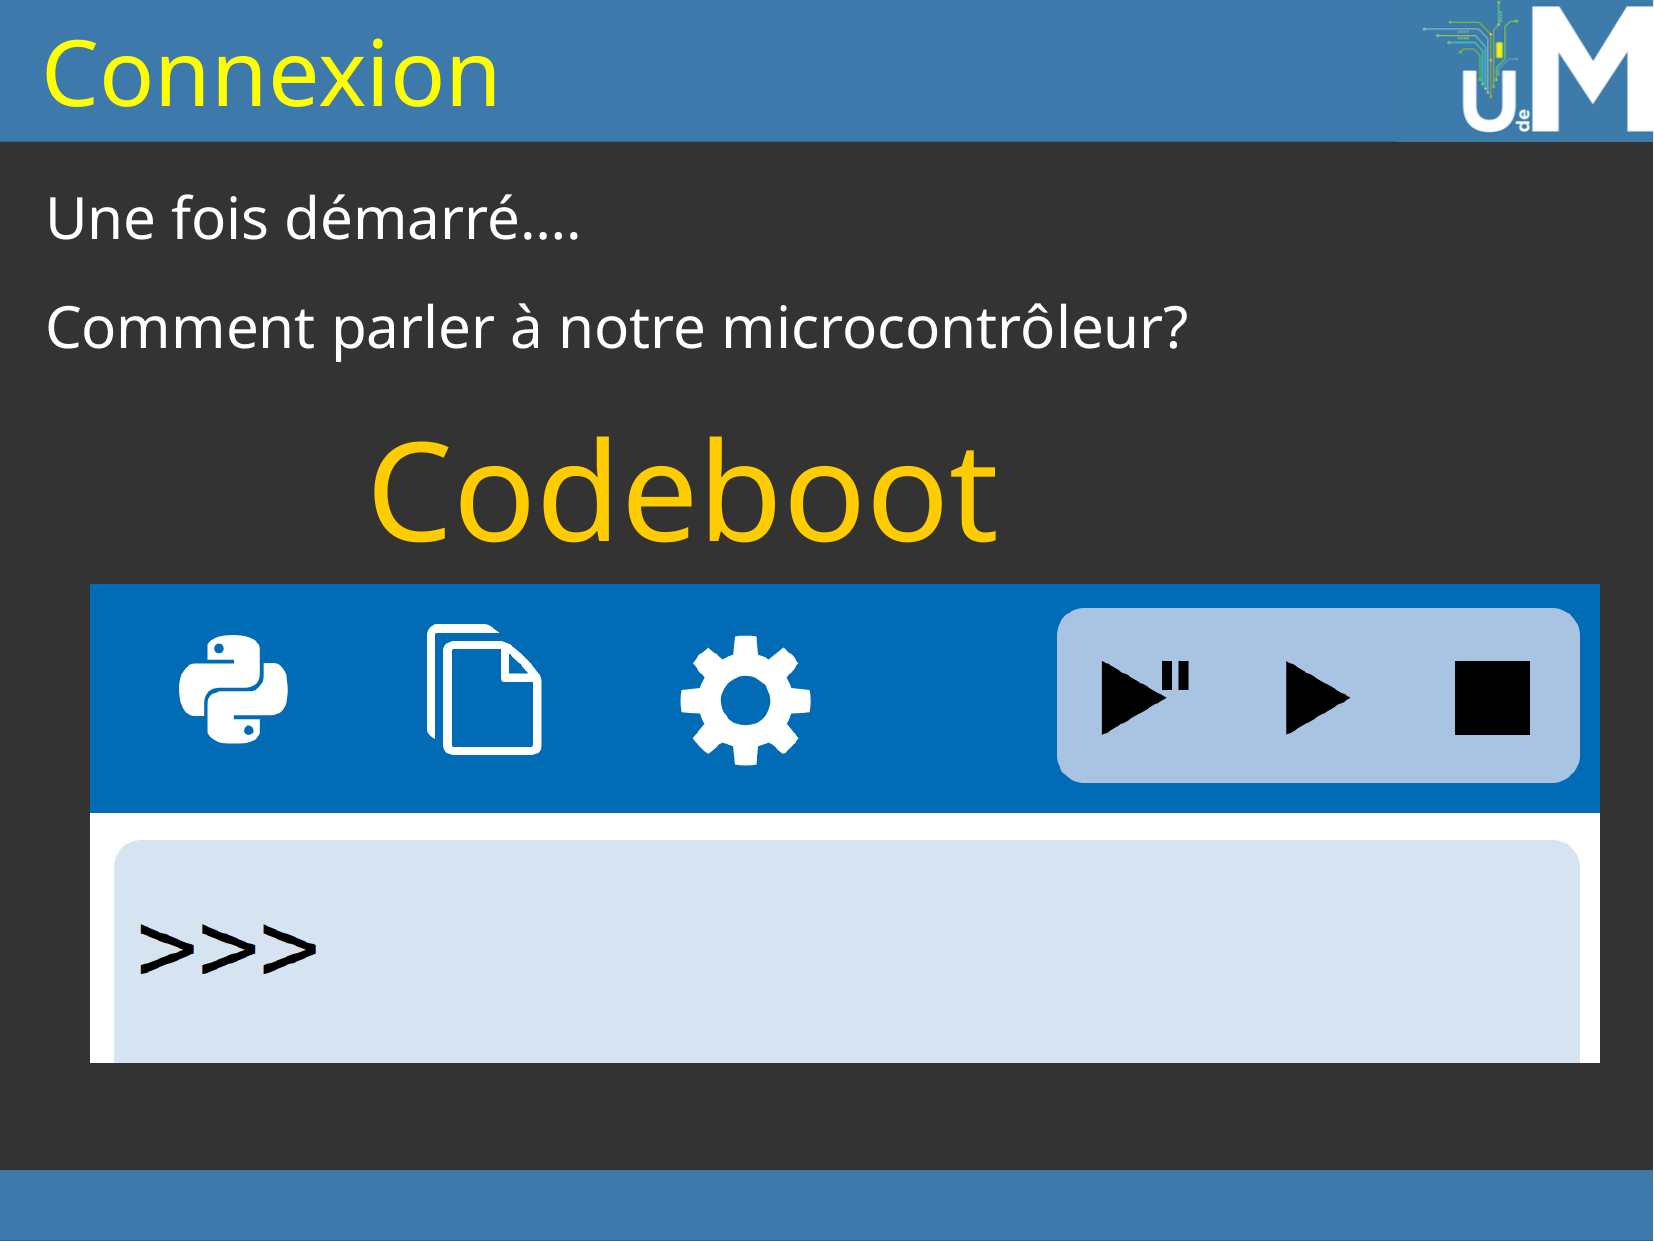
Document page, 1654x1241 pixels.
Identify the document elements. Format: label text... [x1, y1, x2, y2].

picture [1397, 0, 1654, 142]
list Une fois démarré…. Comment parler à notre microcontrôleur? Codeboot [45, 177, 1606, 1141]
picture [90, 584, 1600, 1063]
title Connexion [41, 9, 1411, 133]
